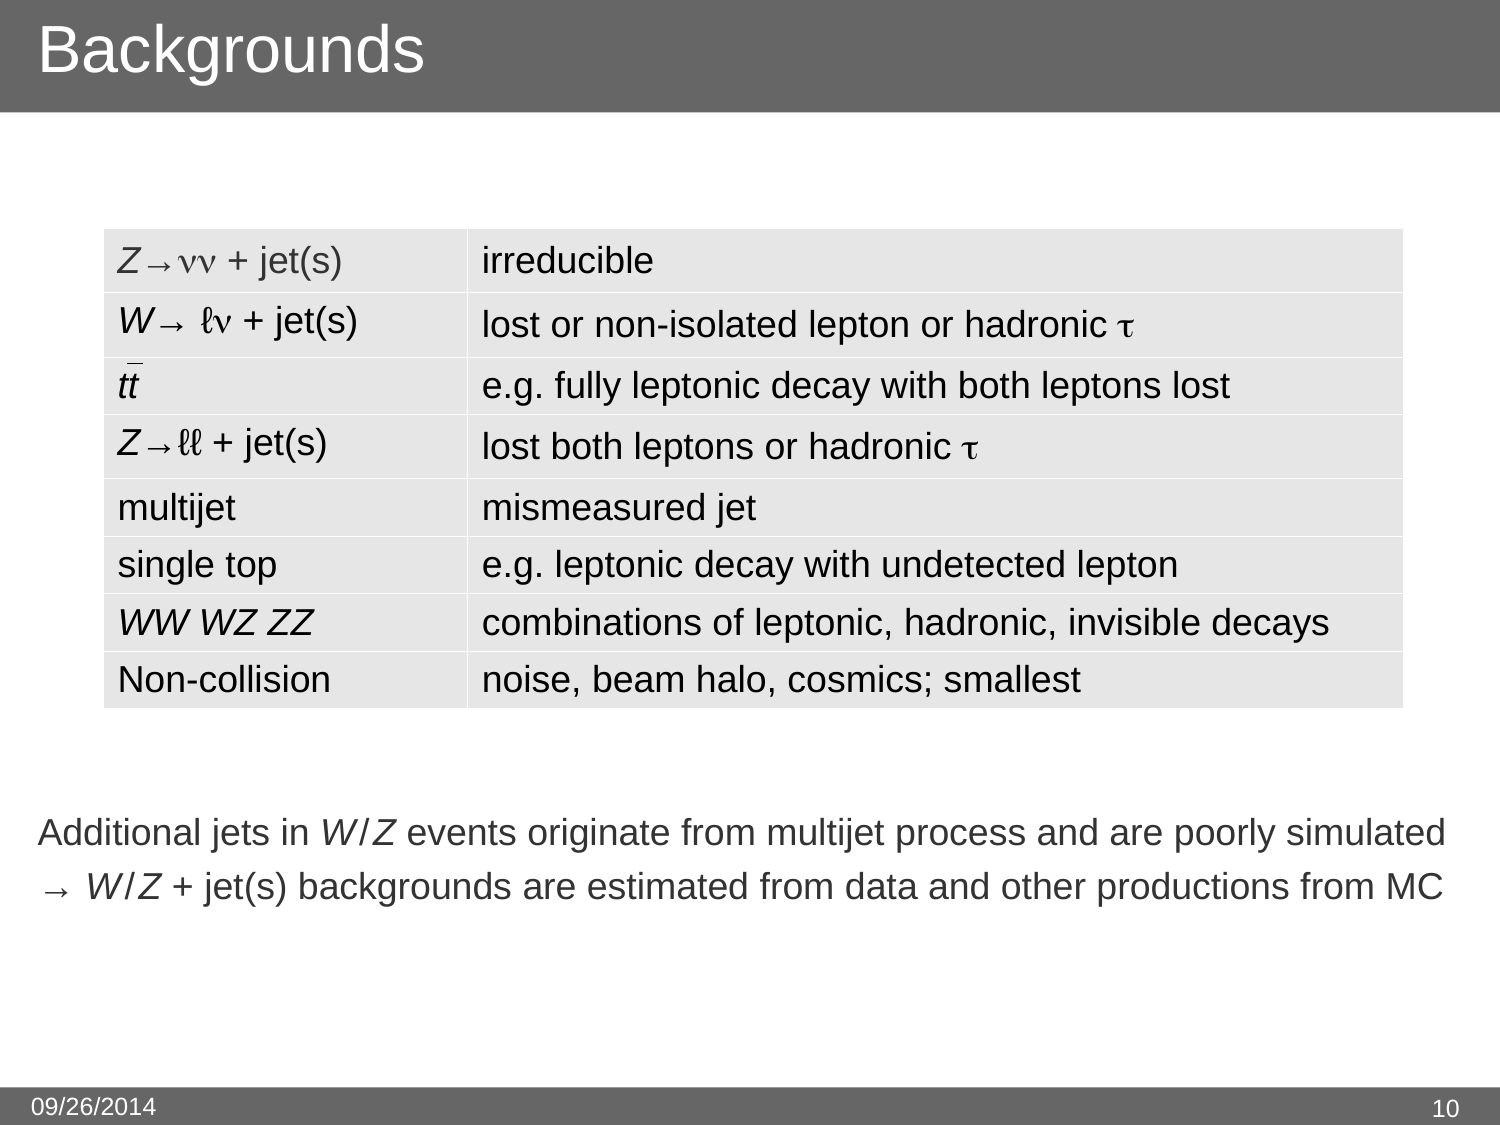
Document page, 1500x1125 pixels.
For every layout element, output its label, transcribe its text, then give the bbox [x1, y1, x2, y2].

text_box Additional jets in W / Z events originate from multijet process and are poorly simulated → W / Z + jet(s) backgrounds are estimated from data and other productions from MC [37, 810, 1469, 962]
table_cell lost both leptons or hadronic t [468, 415, 1403, 478]
table_cell combinations of leptonic, hadronic, invisible decays [468, 594, 1403, 651]
table_cell mismeasured jet [468, 479, 1403, 536]
table_cell Z→ℓℓ + jet(s) [104, 415, 467, 478]
table_cell noise, beam halo, cosmics; smallest [468, 652, 1403, 708]
table_header Z→nn + jet(s) [104, 229, 467, 292]
table_cell lost or non-isolated lepton or hadronic t [468, 293, 1403, 357]
title Backgrounds [37, 0, 1238, 113]
table_cell WW WZ ZZ [104, 594, 467, 651]
table_cell Non-collision [104, 652, 467, 708]
table_header irreducible [468, 229, 1403, 292]
table_cell multijet [104, 479, 467, 536]
table_cell W→ ℓn + jet(s) [104, 293, 467, 357]
table_cell single top [104, 537, 467, 593]
table_cell e.g. leptonic decay with undetected lepton [468, 537, 1403, 593]
table_cell tt [104, 358, 467, 414]
table_cell e.g. fully leptonic decay with both leptons lost [468, 358, 1403, 414]
